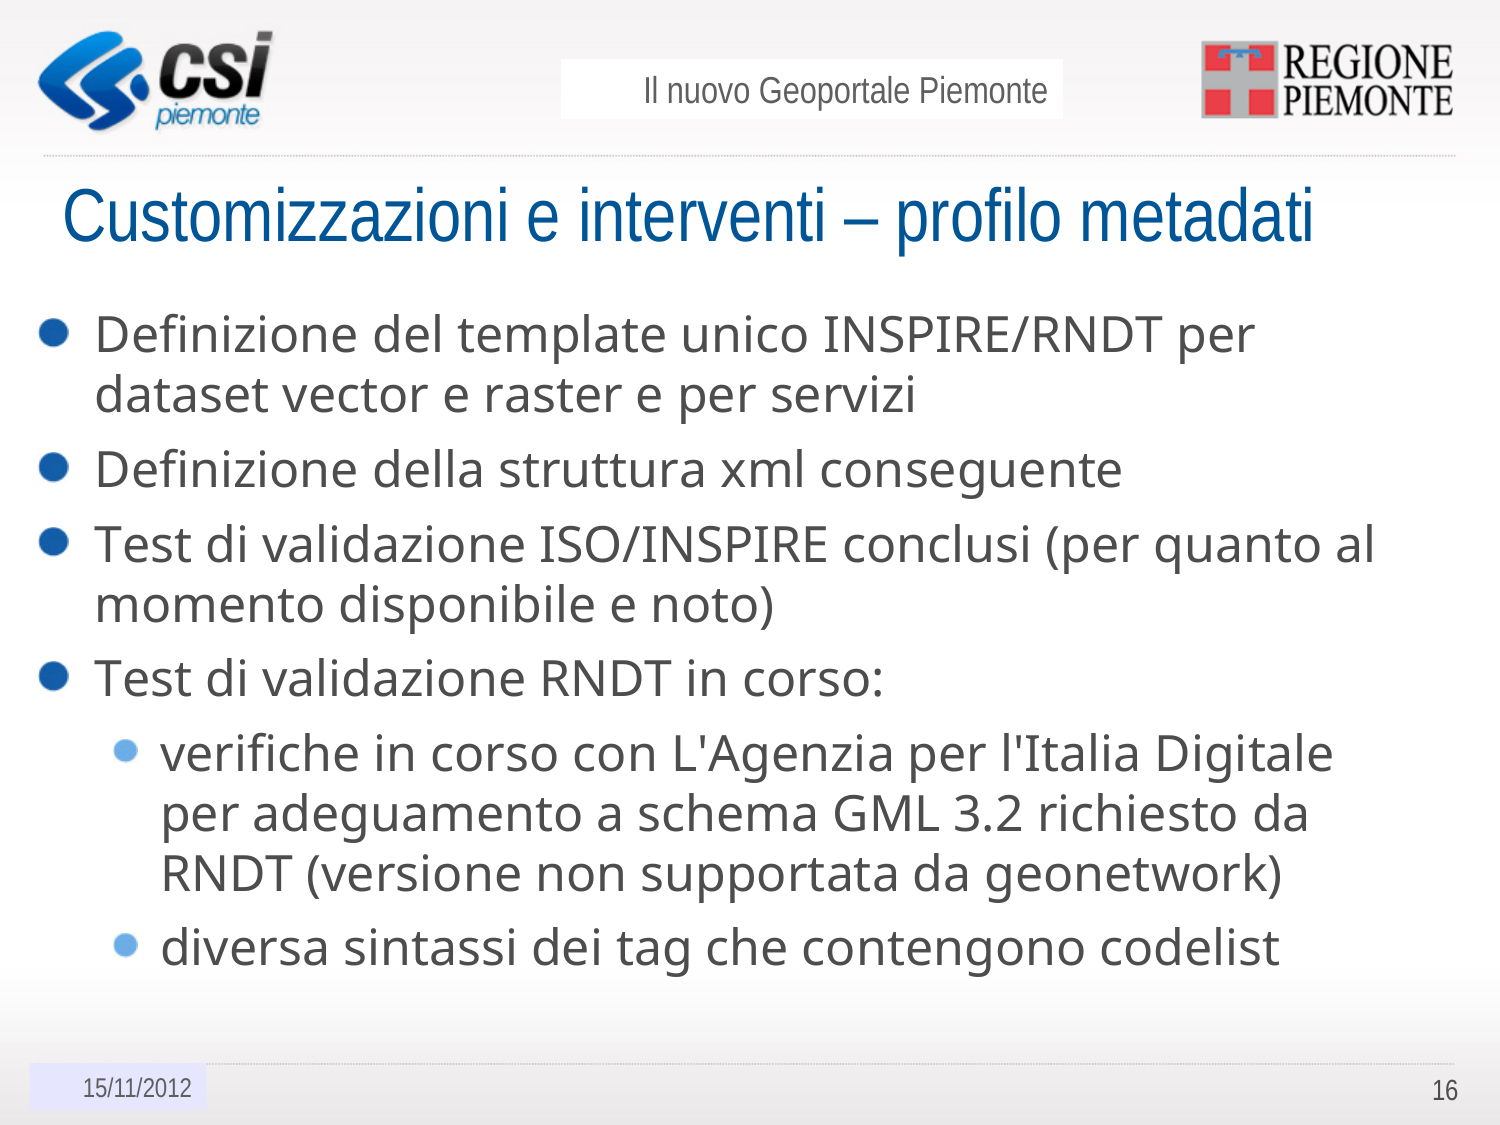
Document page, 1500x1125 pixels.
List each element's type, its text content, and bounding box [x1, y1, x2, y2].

list Definizione del template unico INSPIRE/RNDT per dataset vector e raster e per servizi Definizione della struttura xml conseguente Test di validazione ISO/INSPIRE conclusi (per quanto al momento disponibile e noto) Test di validazione RNDT in corso: verifiche in corso con L'Agenzia per l'Italia Digitale per adeguamento a schema GML 3.2 richiesto da RNDT (versione non supportata da geonetwork) diversa sintassi dei tag che contengono codelist [23, 295, 1418, 1125]
picture [0, 0, 1500, 1125]
text_box Il nuovo Geoportale Piemonte [561, 59, 1063, 119]
title Customizzazioni e interventi – profilo metadati [47, 158, 1447, 370]
text_box 15/11/2012 [29, 1063, 207, 1111]
